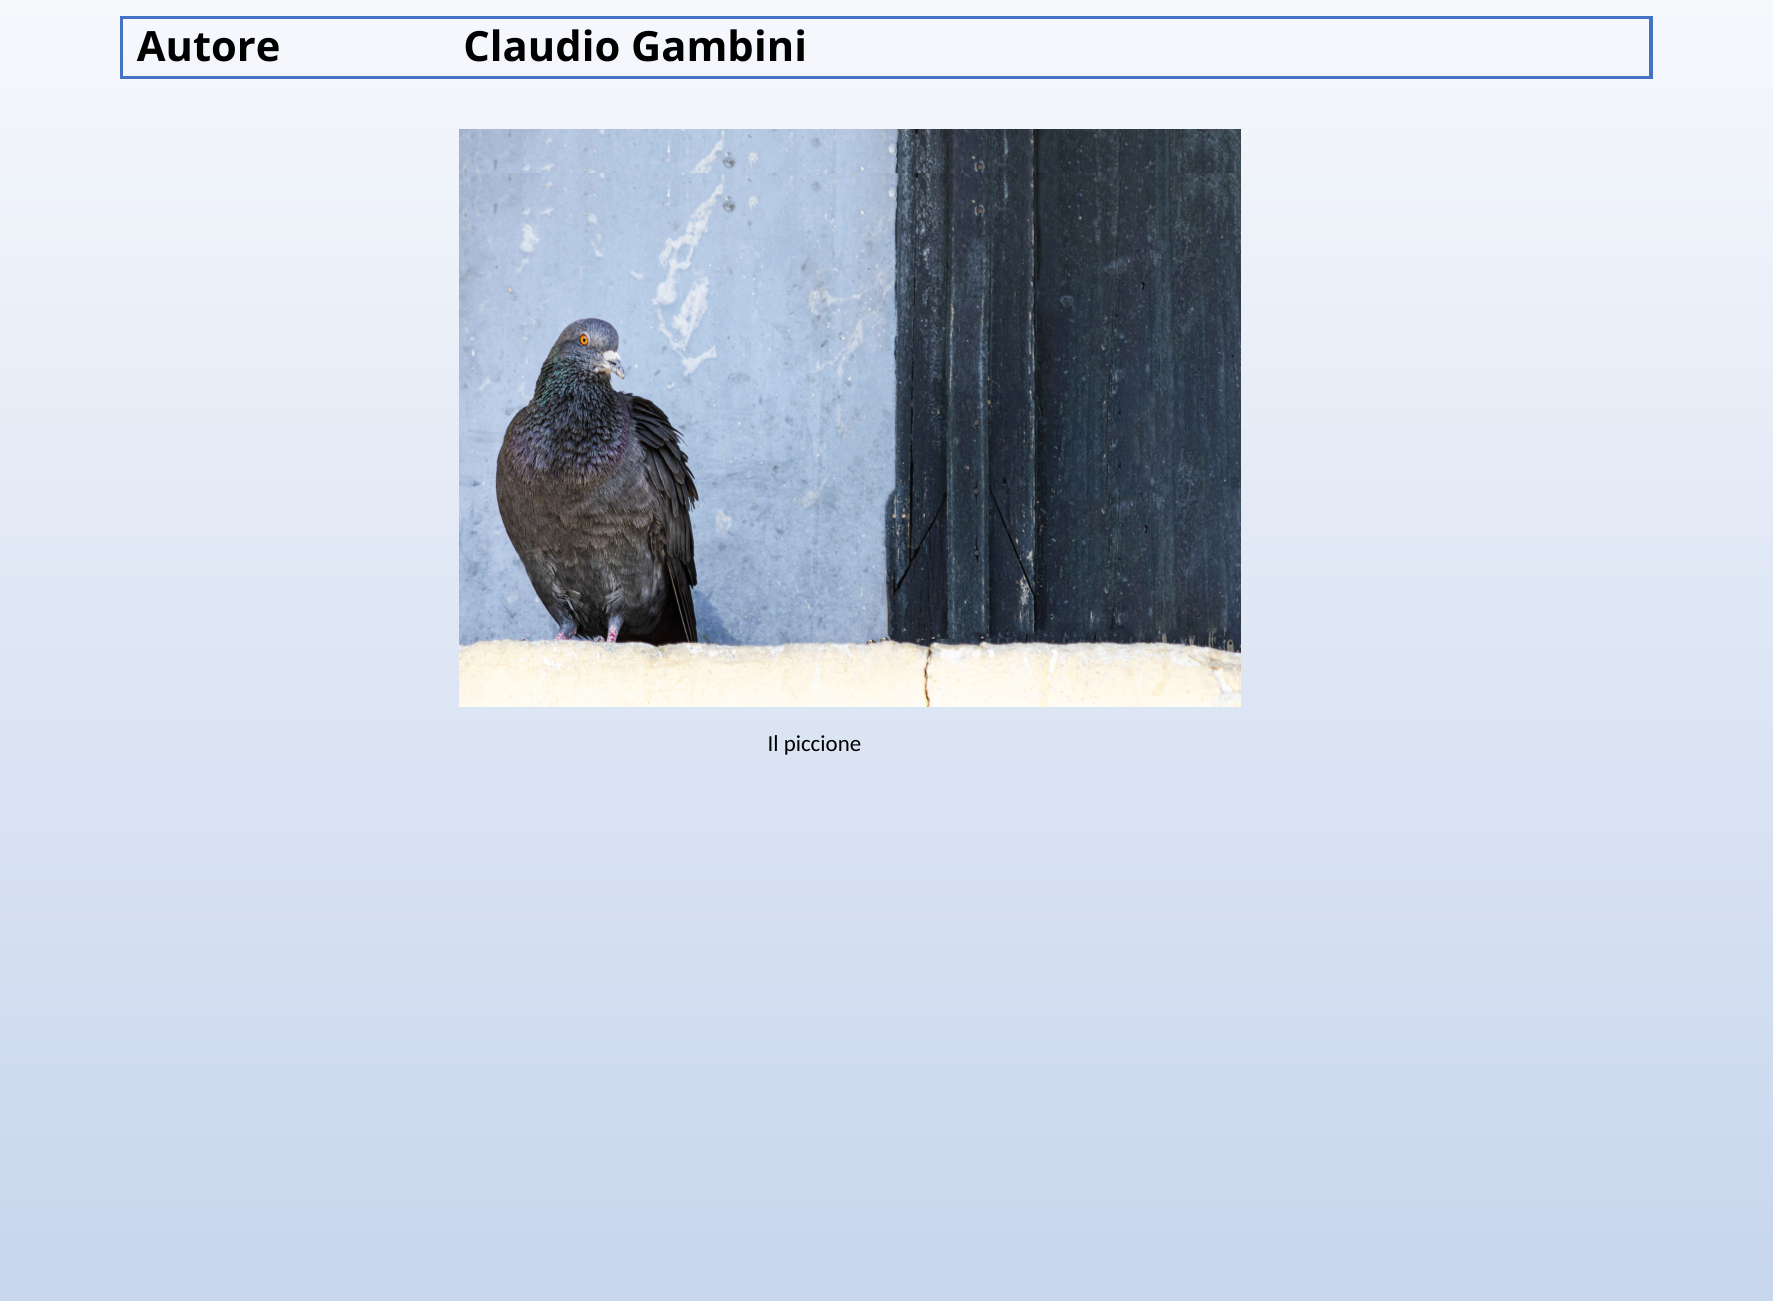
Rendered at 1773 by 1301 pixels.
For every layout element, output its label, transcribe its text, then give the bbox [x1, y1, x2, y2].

text_box Il piccione [602, 720, 1180, 764]
picture [459, 129, 1241, 707]
title Autore Claudio Gambini [121, 17, 1652, 78]
